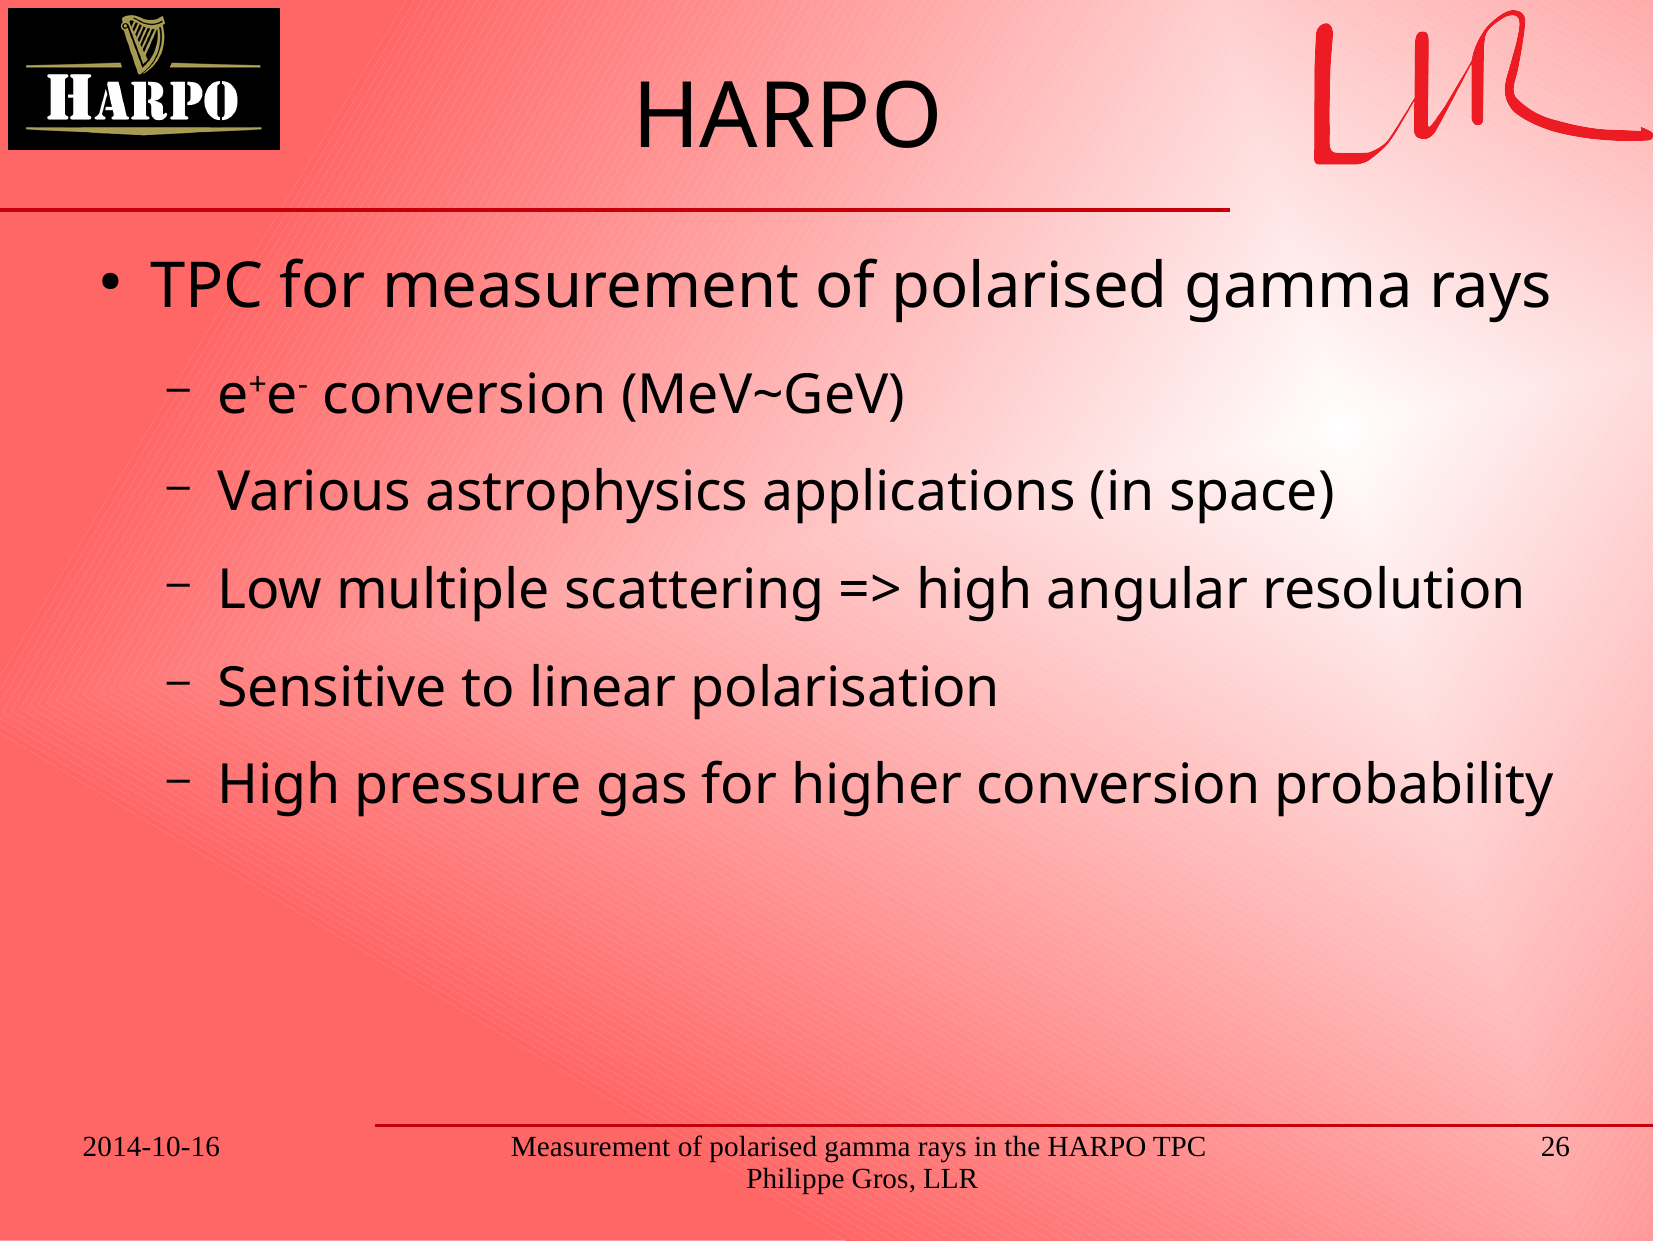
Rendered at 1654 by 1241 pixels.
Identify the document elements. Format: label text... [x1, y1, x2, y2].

list TPC for measurement of polarised gamma rays e+e- conversion (MeV~GeV) Various astrophysics applications (in space) Low multiple scattering => high angular resolution Sensitive to linear polarisation High pressure gas for higher conversion probability [82, 240, 1571, 1096]
title HARPO [285, 15, 1291, 211]
picture [1314, 10, 1653, 165]
picture [8, 8, 280, 150]
